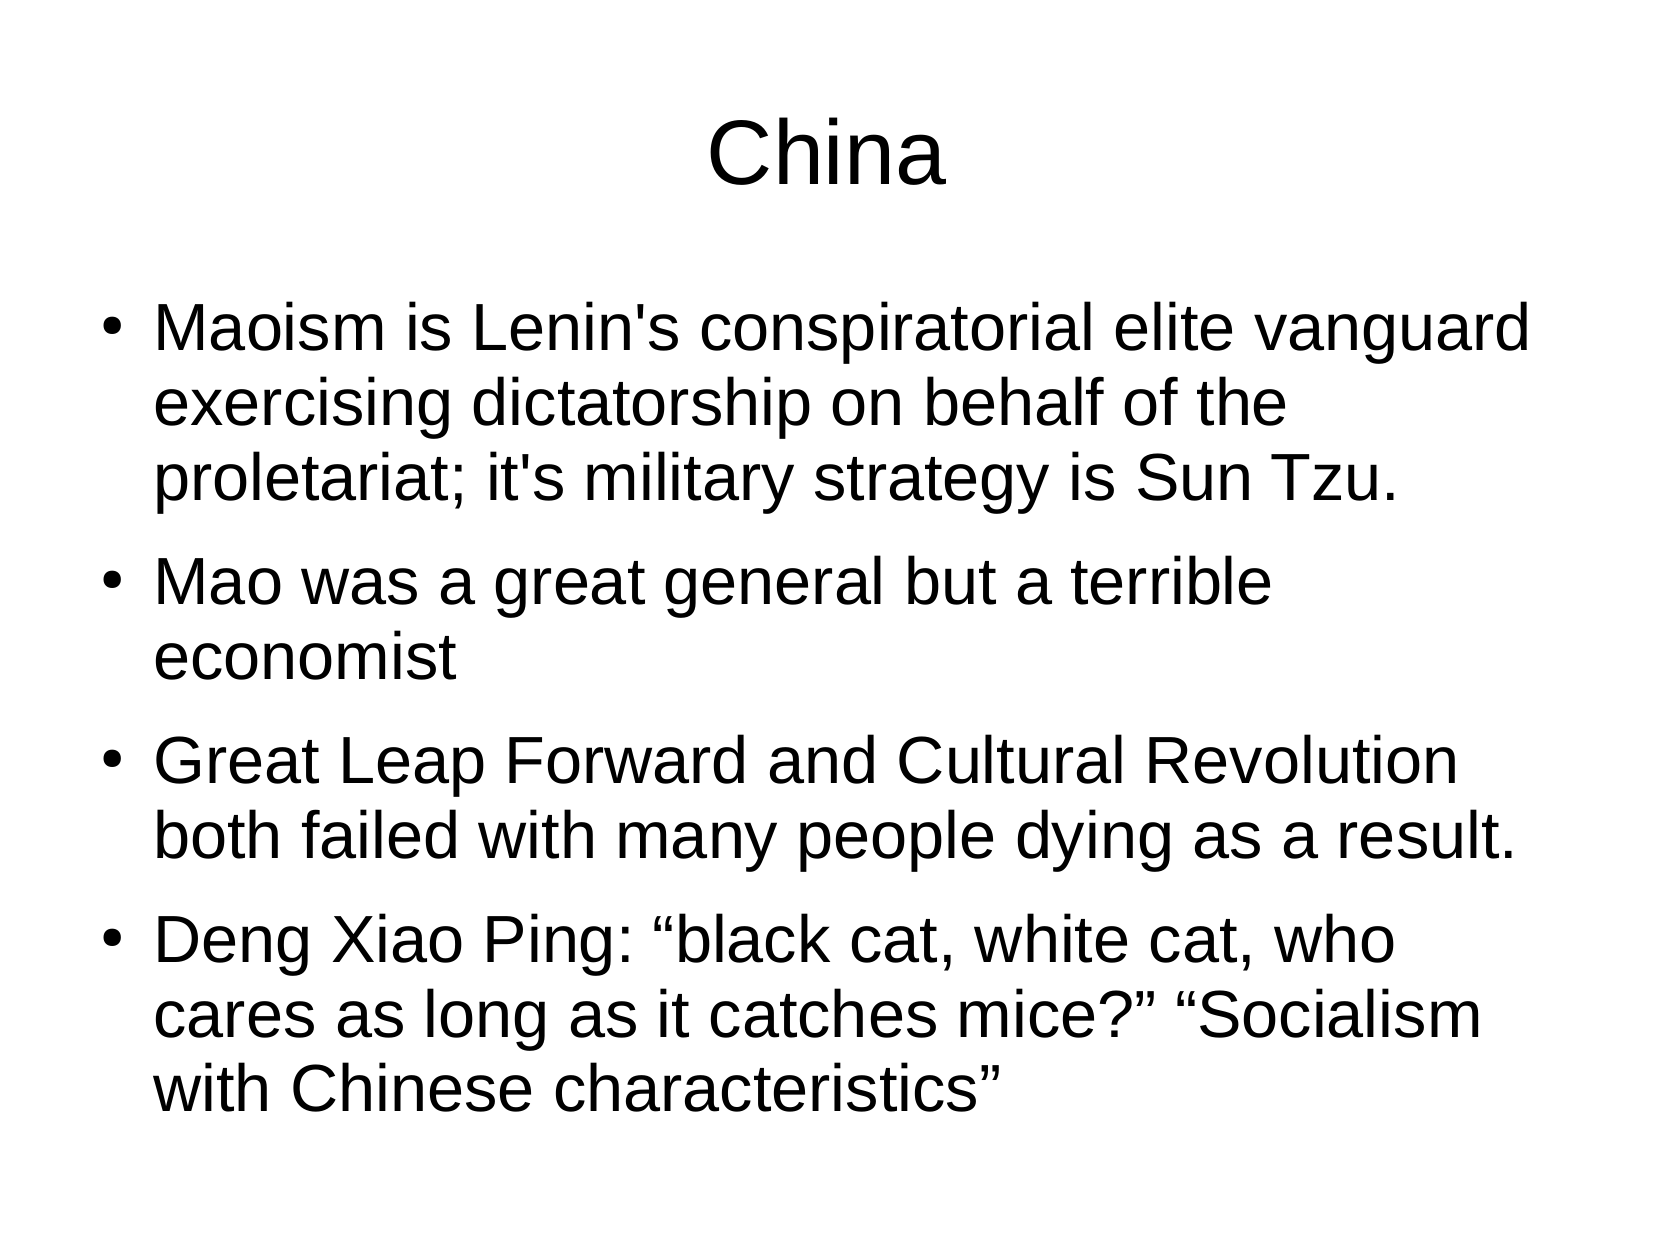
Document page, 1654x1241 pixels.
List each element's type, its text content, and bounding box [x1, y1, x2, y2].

title China [82, 49, 1571, 257]
list Maoism is Lenin's conspiratorial elite vanguard exercising dictatorship on behalf of the proletariat; it's military strategy is Sun Tzu. Mao was a great general but a terrible economist Great Leap Forward and Cultural Revolution both failed with many people dying as a result. Deng Xiao Ping: “black cat, white cat, who cares as long as it catches mice?” “Socialism with Chinese characteristics” [82, 290, 1571, 1127]
